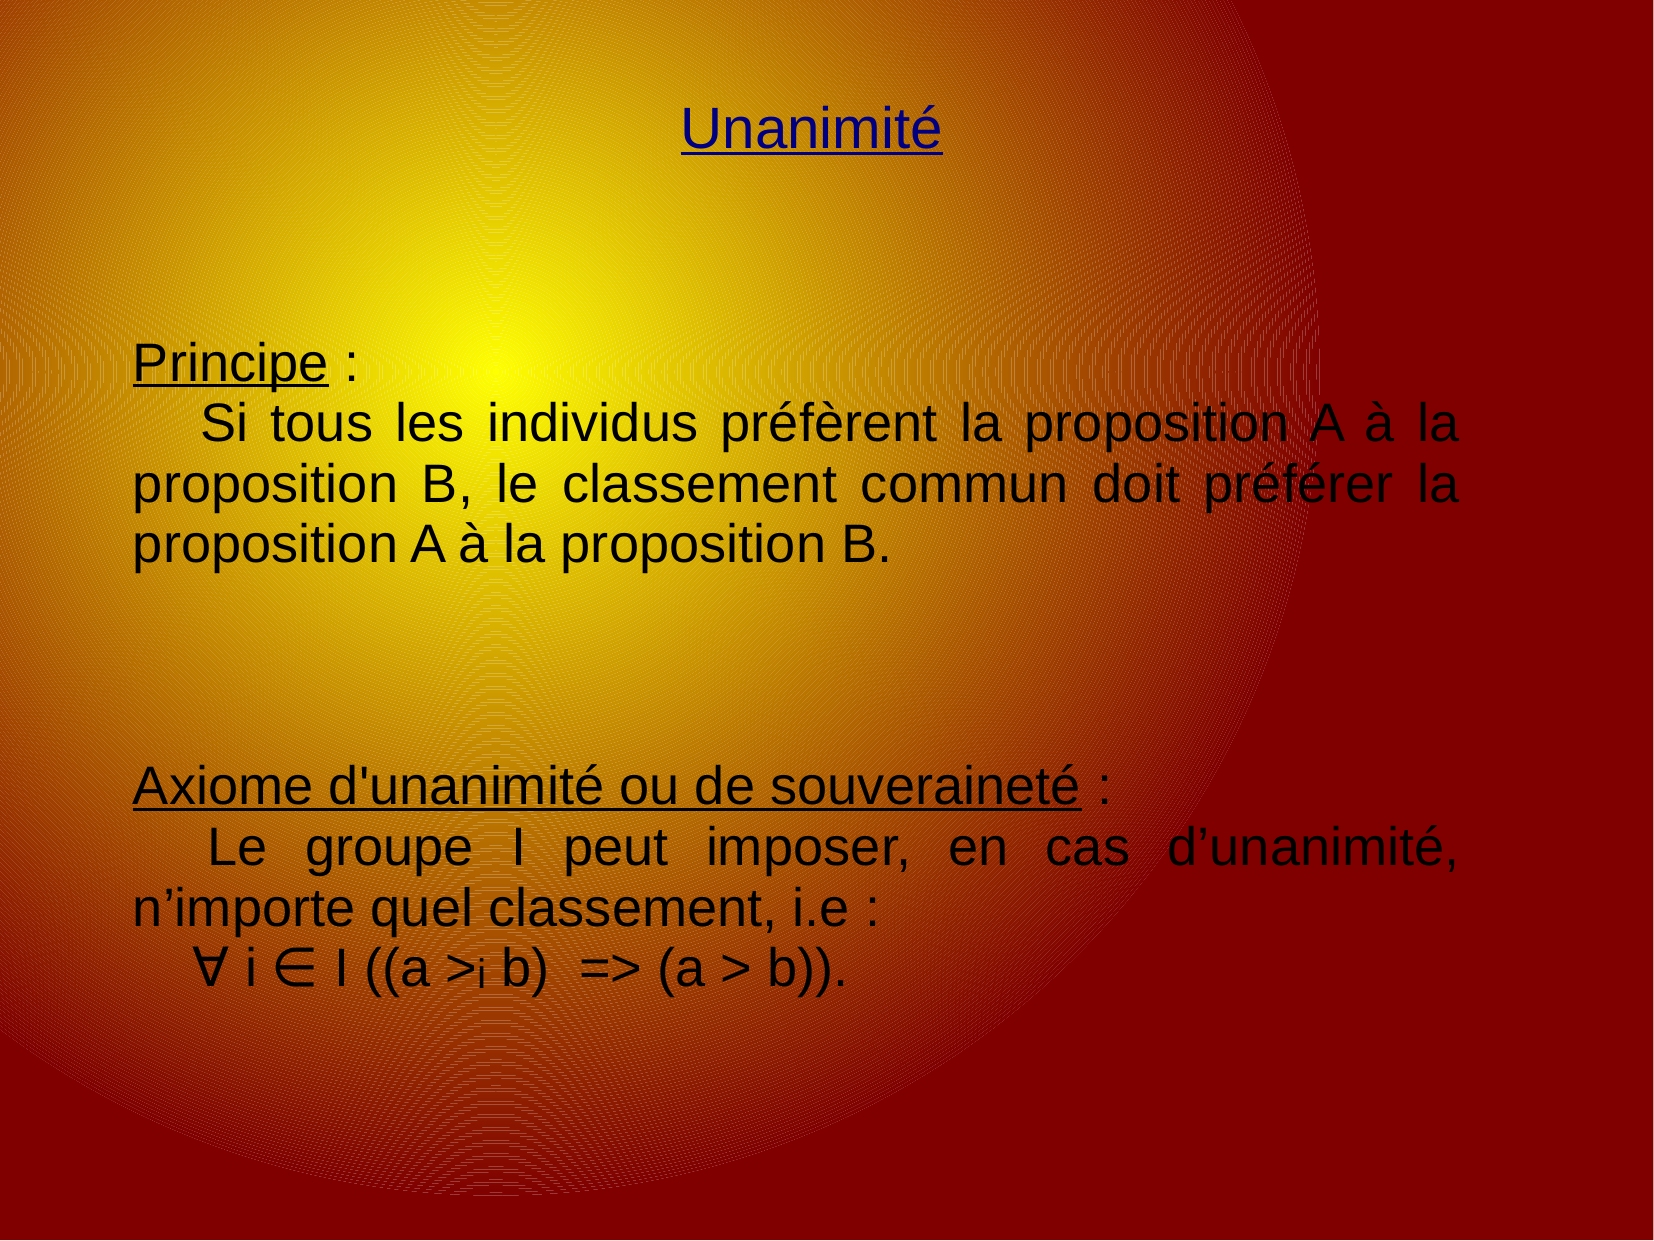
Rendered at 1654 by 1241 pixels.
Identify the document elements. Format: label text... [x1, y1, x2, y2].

text_box Principe : Si tous les individus préfèrent la proposition A à la proposition B, le classement commun doit préférer la proposition A à la proposition B. Axiome d'unanimité ou de souveraineté : Le groupe I peut imposer, en cas d’unanimité, n’importe quel classement, i.e : ∀ i ∈ I ((a >i b) => (a > b)). [118, 324, 1477, 1016]
text_box Unanimité [354, 88, 1270, 169]
